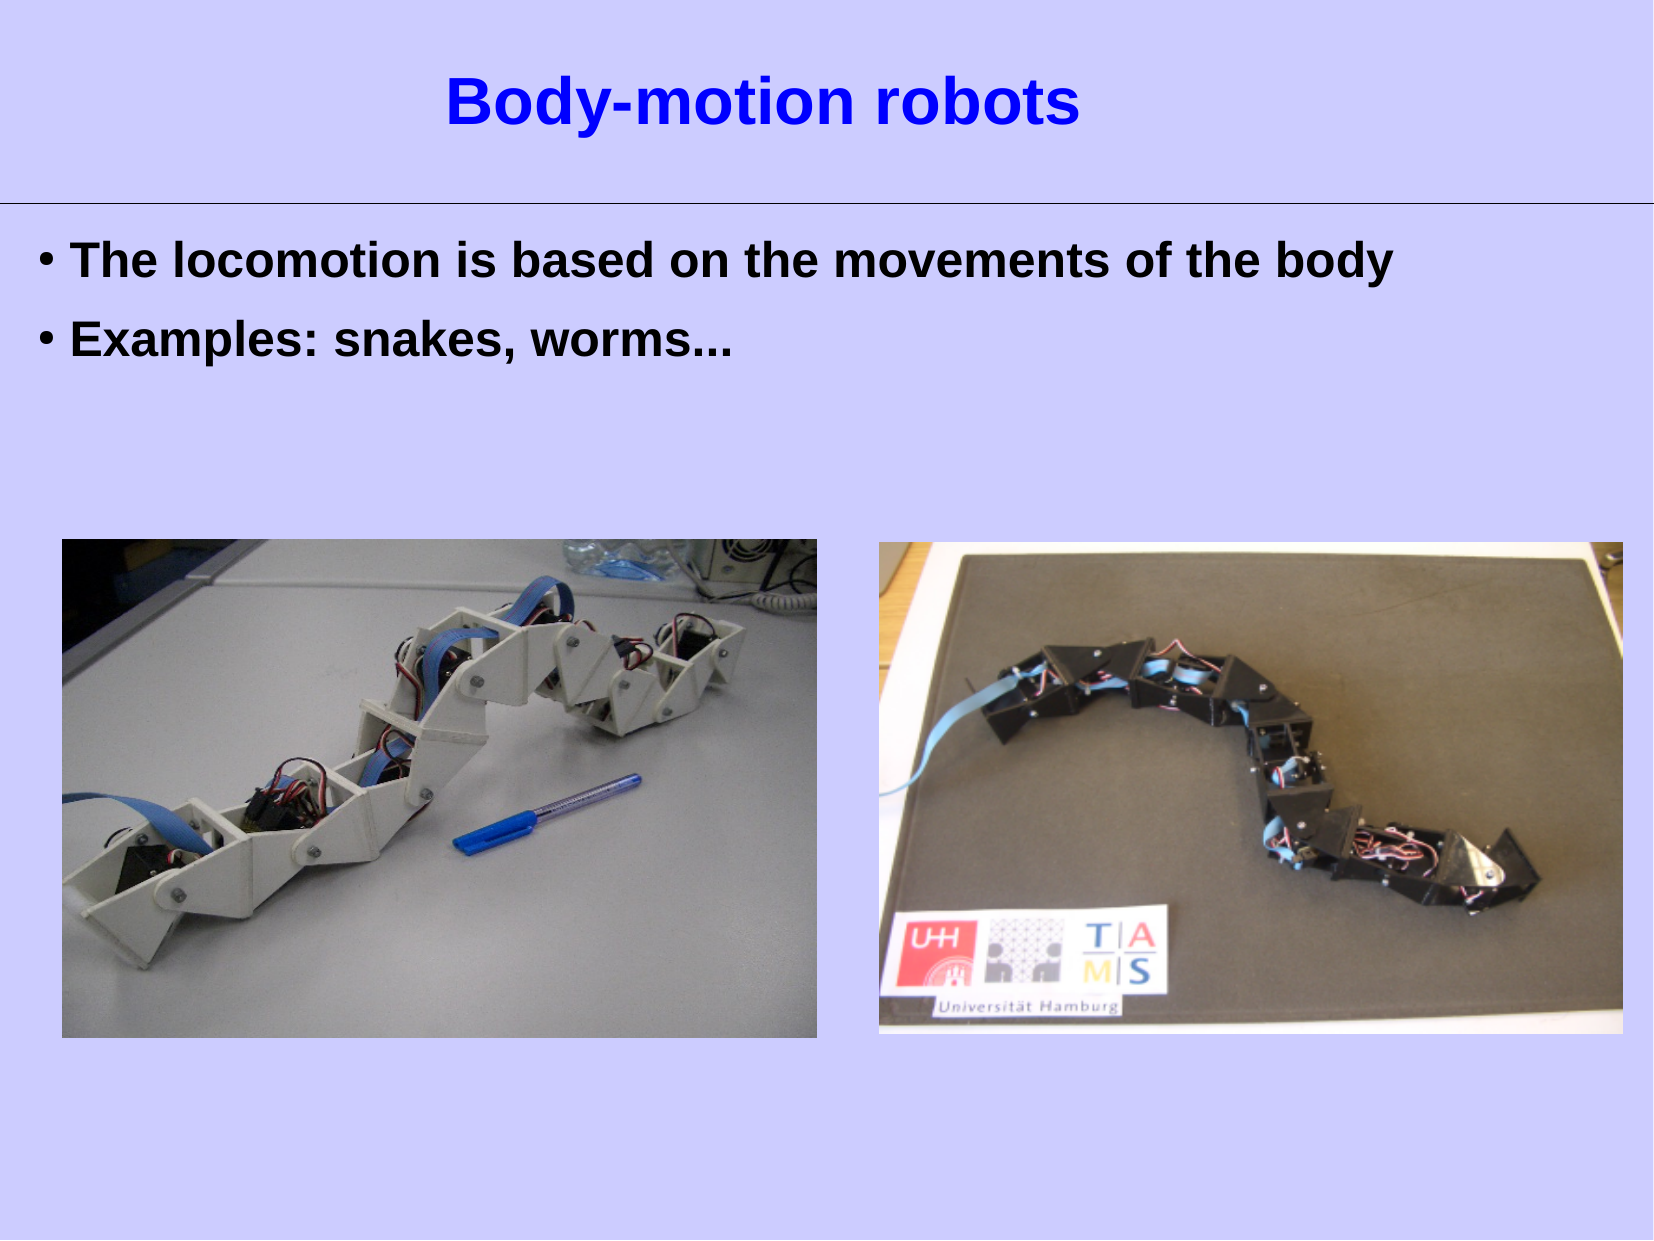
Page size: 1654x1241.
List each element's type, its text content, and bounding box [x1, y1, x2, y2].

picture [879, 542, 1623, 1034]
text_box The locomotion is based on the movements of the body Examples: snakes, worms... [37, 232, 1540, 368]
picture [62, 539, 817, 1039]
title Body-motion robots [126, 0, 1402, 191]
